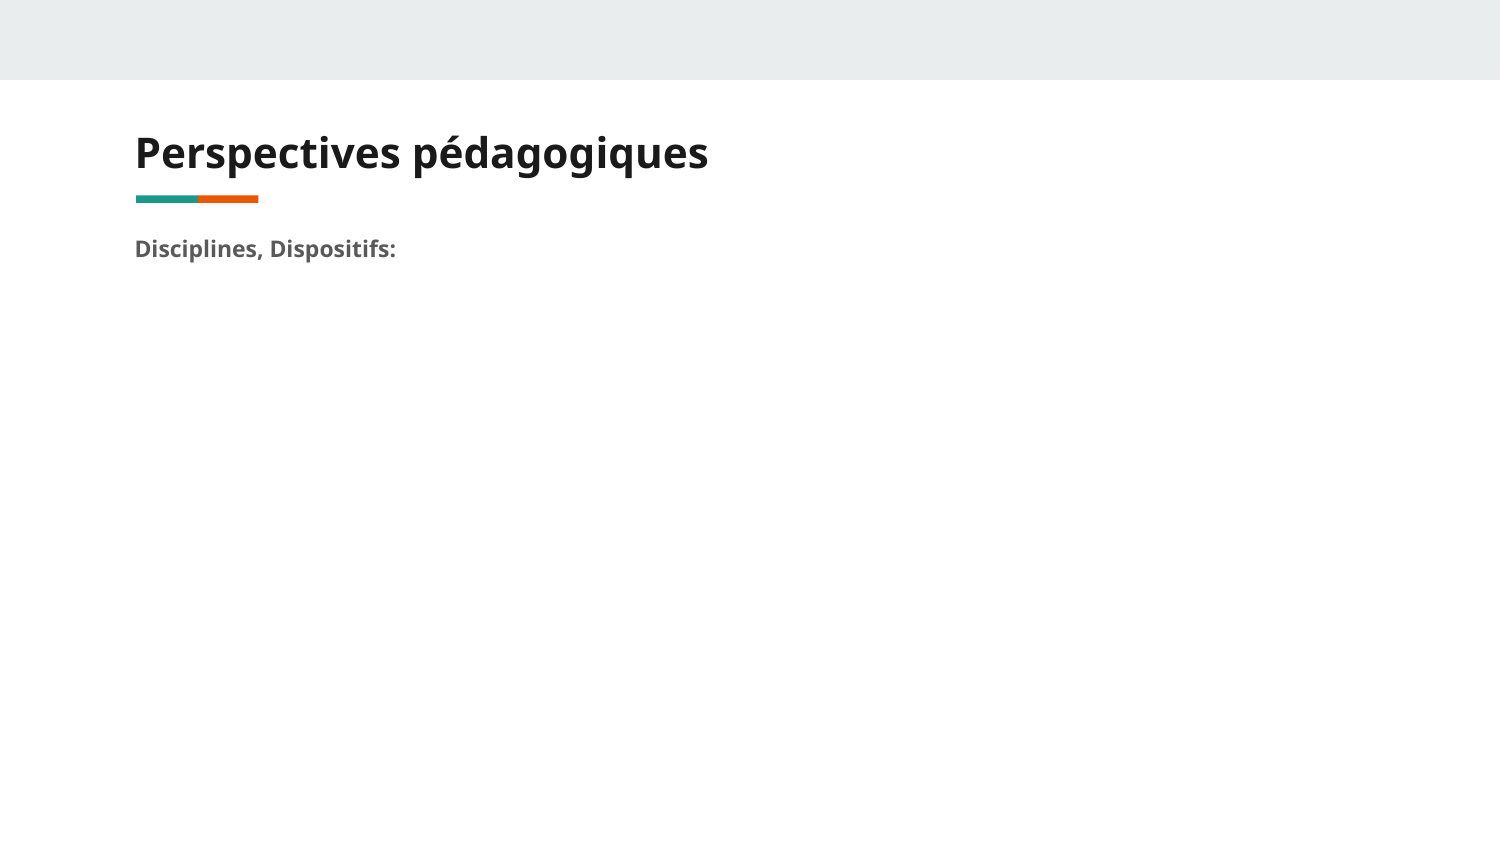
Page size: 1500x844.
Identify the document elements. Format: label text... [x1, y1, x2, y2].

title Perspectives pédagogiques [119, 108, 1381, 197]
list Disciplines, Dispositifs: [119, 213, 1381, 834]
